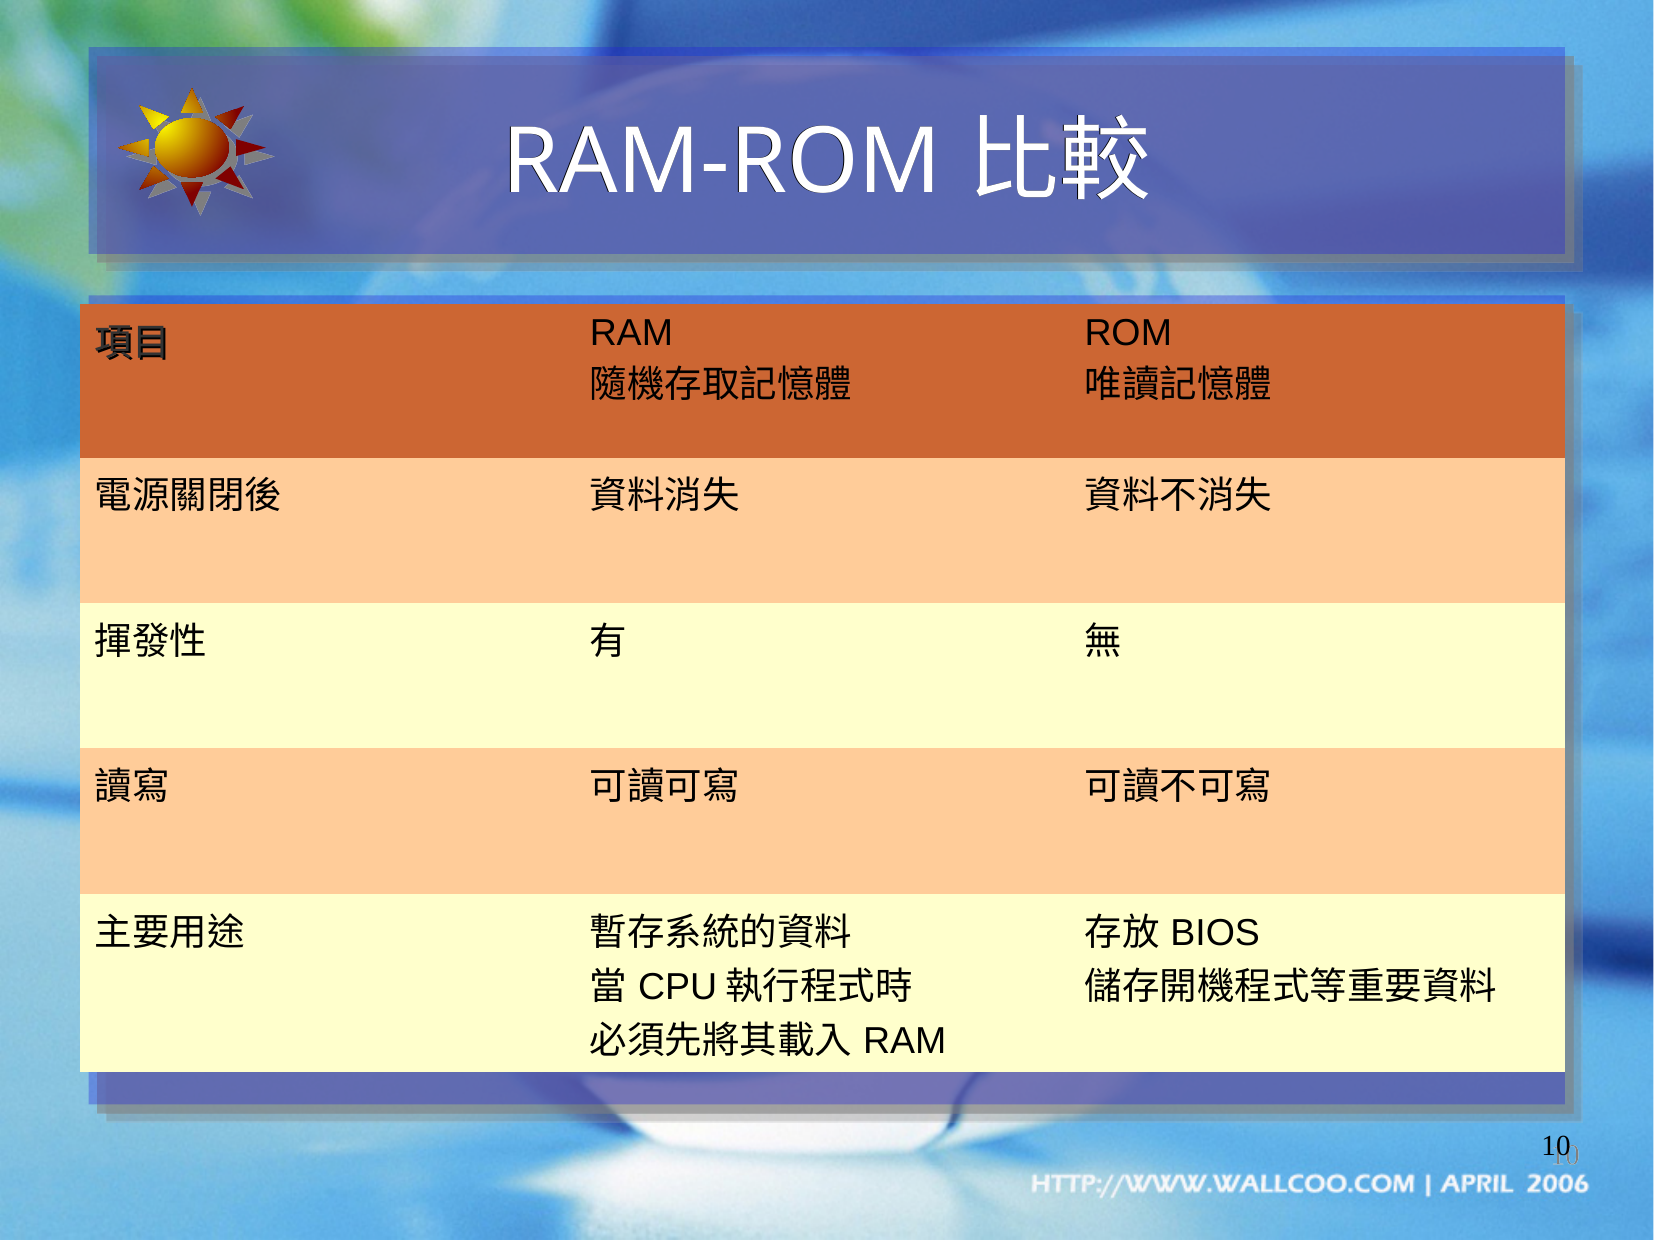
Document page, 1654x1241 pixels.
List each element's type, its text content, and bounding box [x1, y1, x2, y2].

table_cell 資料不消失 [1070, 458, 1565, 603]
table_header 項目 [80, 304, 575, 458]
table_cell 主要用途 [80, 894, 575, 1072]
table_header ROM 唯讀記憶體 [1070, 304, 1565, 458]
table_cell 讀寫 [80, 748, 575, 894]
table_cell 揮發性 [80, 603, 575, 748]
table_cell 無 [1070, 603, 1565, 748]
table_cell 資料消失 [575, 458, 1070, 603]
table_cell 存放BIOS 儲存開機程式等重要資料 [1070, 894, 1565, 1072]
table_cell 有 [575, 603, 1070, 748]
table_cell 電源關閉後 [80, 458, 575, 603]
table_header RAM 隨機存取記憶體 [575, 304, 1070, 458]
table_cell 暫存系統的資料 當CPU執行程式時 必須先將其載入RAM [575, 894, 1070, 1072]
picture [0, 0, 1654, 1240]
title RAM-ROM比較 [82, 56, 1571, 250]
table_cell 可讀可寫 [575, 748, 1070, 894]
table_cell 可讀不可寫 [1070, 748, 1565, 894]
